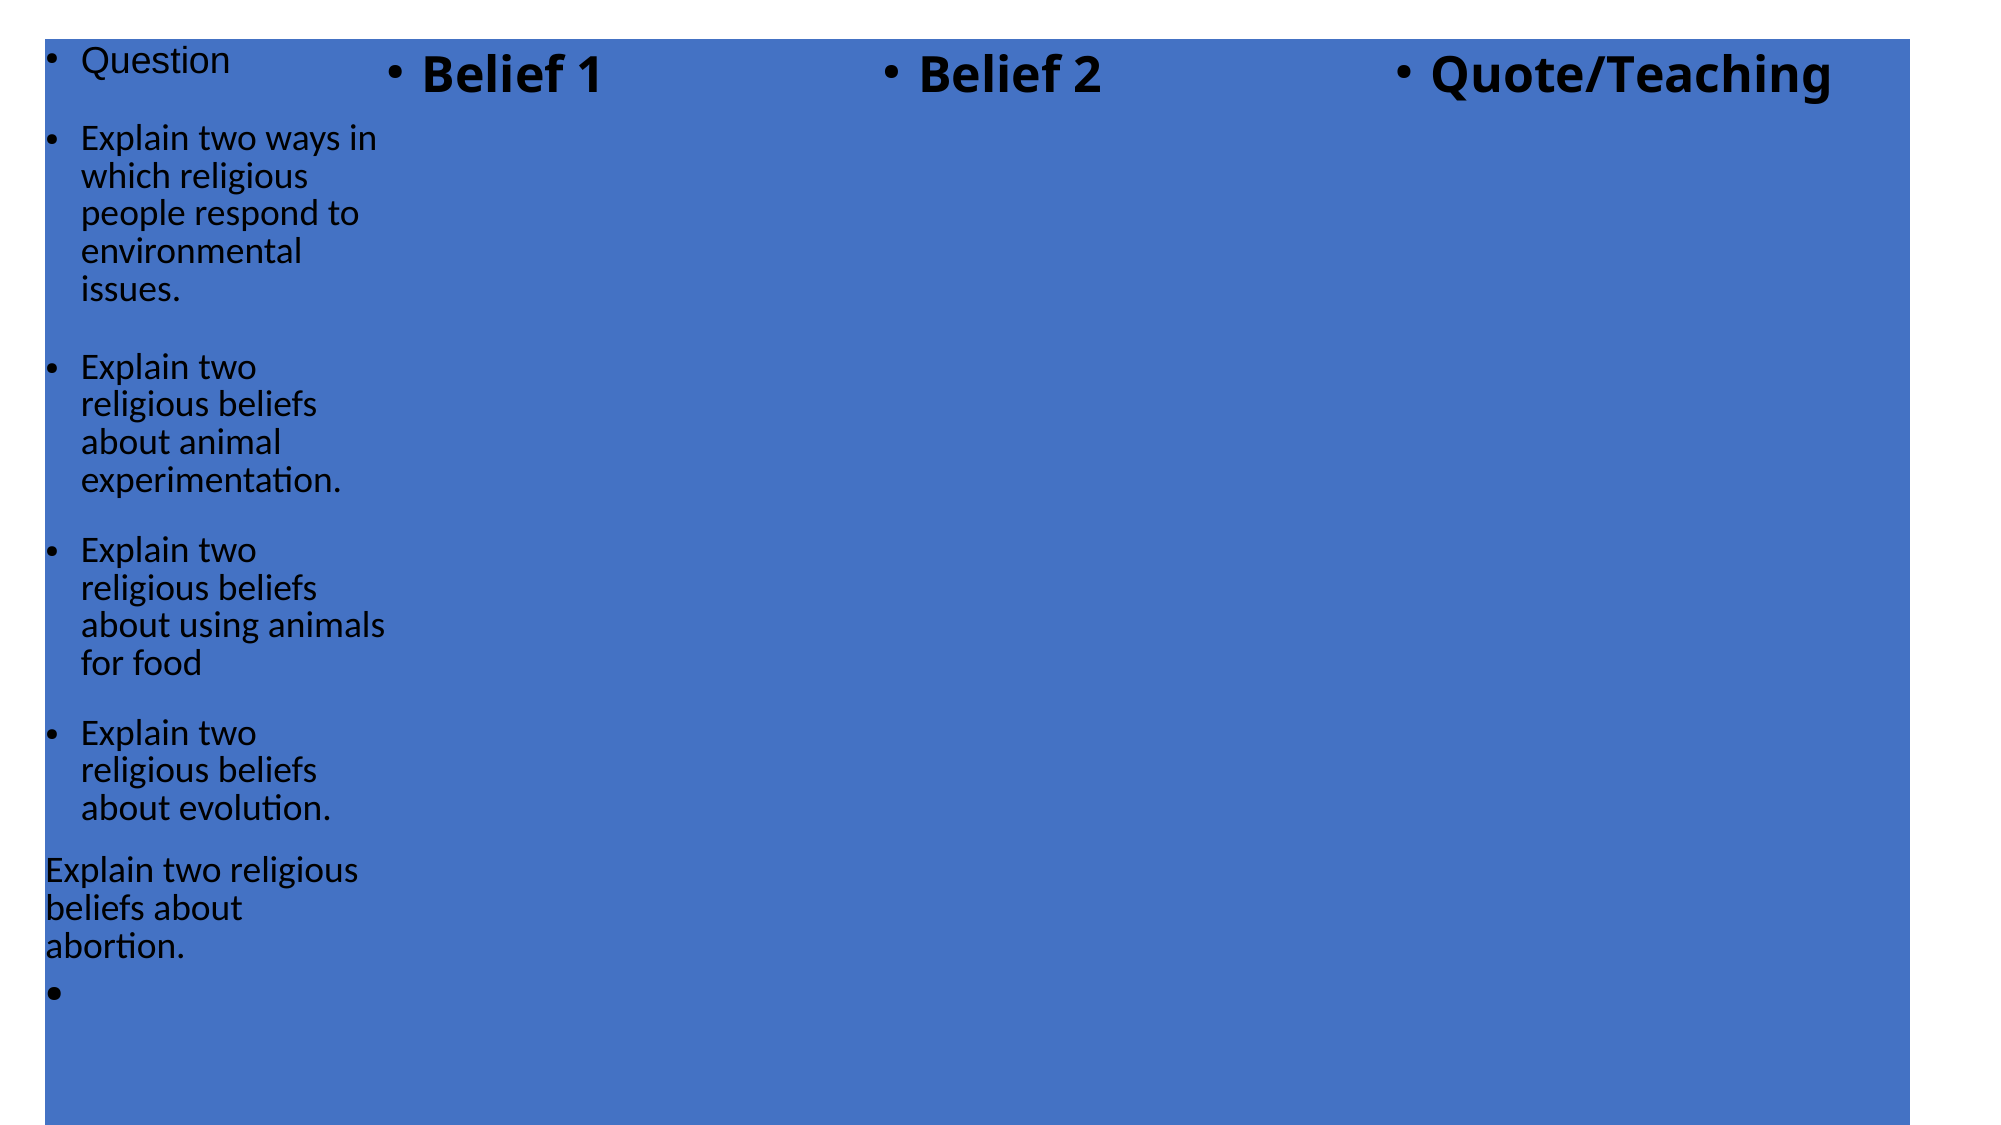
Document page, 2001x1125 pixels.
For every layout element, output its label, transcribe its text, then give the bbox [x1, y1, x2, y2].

table_cell [883, 1059, 1395, 1125]
table_header Belief 2 [883, 39, 1395, 122]
table_cell [883, 534, 1395, 717]
table_cell [386, 534, 883, 717]
table_cell [883, 122, 1395, 351]
table_cell Explain two religious beliefs about animal experimentation. [45, 351, 386, 534]
table_cell [386, 1059, 883, 1125]
table_cell [386, 854, 883, 1059]
table_header Belief 1 [386, 39, 883, 122]
table_cell [1395, 854, 1910, 1059]
table_cell [1395, 1059, 1910, 1125]
table_header Quote/Teaching [1395, 39, 1910, 122]
table_cell [1395, 534, 1910, 717]
table_cell [45, 1059, 386, 1125]
table_cell [883, 351, 1395, 534]
table_cell Explain two ways in which religious people respond to environmental issues. [45, 122, 386, 351]
table_cell Explain two religious beliefs about evolution. [45, 717, 386, 854]
table_cell [386, 122, 883, 351]
table_cell [1395, 717, 1910, 854]
table_cell [883, 717, 1395, 854]
table_cell [883, 854, 1395, 1059]
table_cell [386, 717, 883, 854]
table_header Question [45, 39, 386, 122]
table_cell Explain two religious beliefs about using animals for food [45, 534, 386, 717]
table_cell [1395, 122, 1910, 351]
table_cell [1395, 351, 1910, 534]
table_cell [386, 351, 883, 534]
table_cell Explain two religious beliefs about abortion. [45, 854, 386, 1059]
